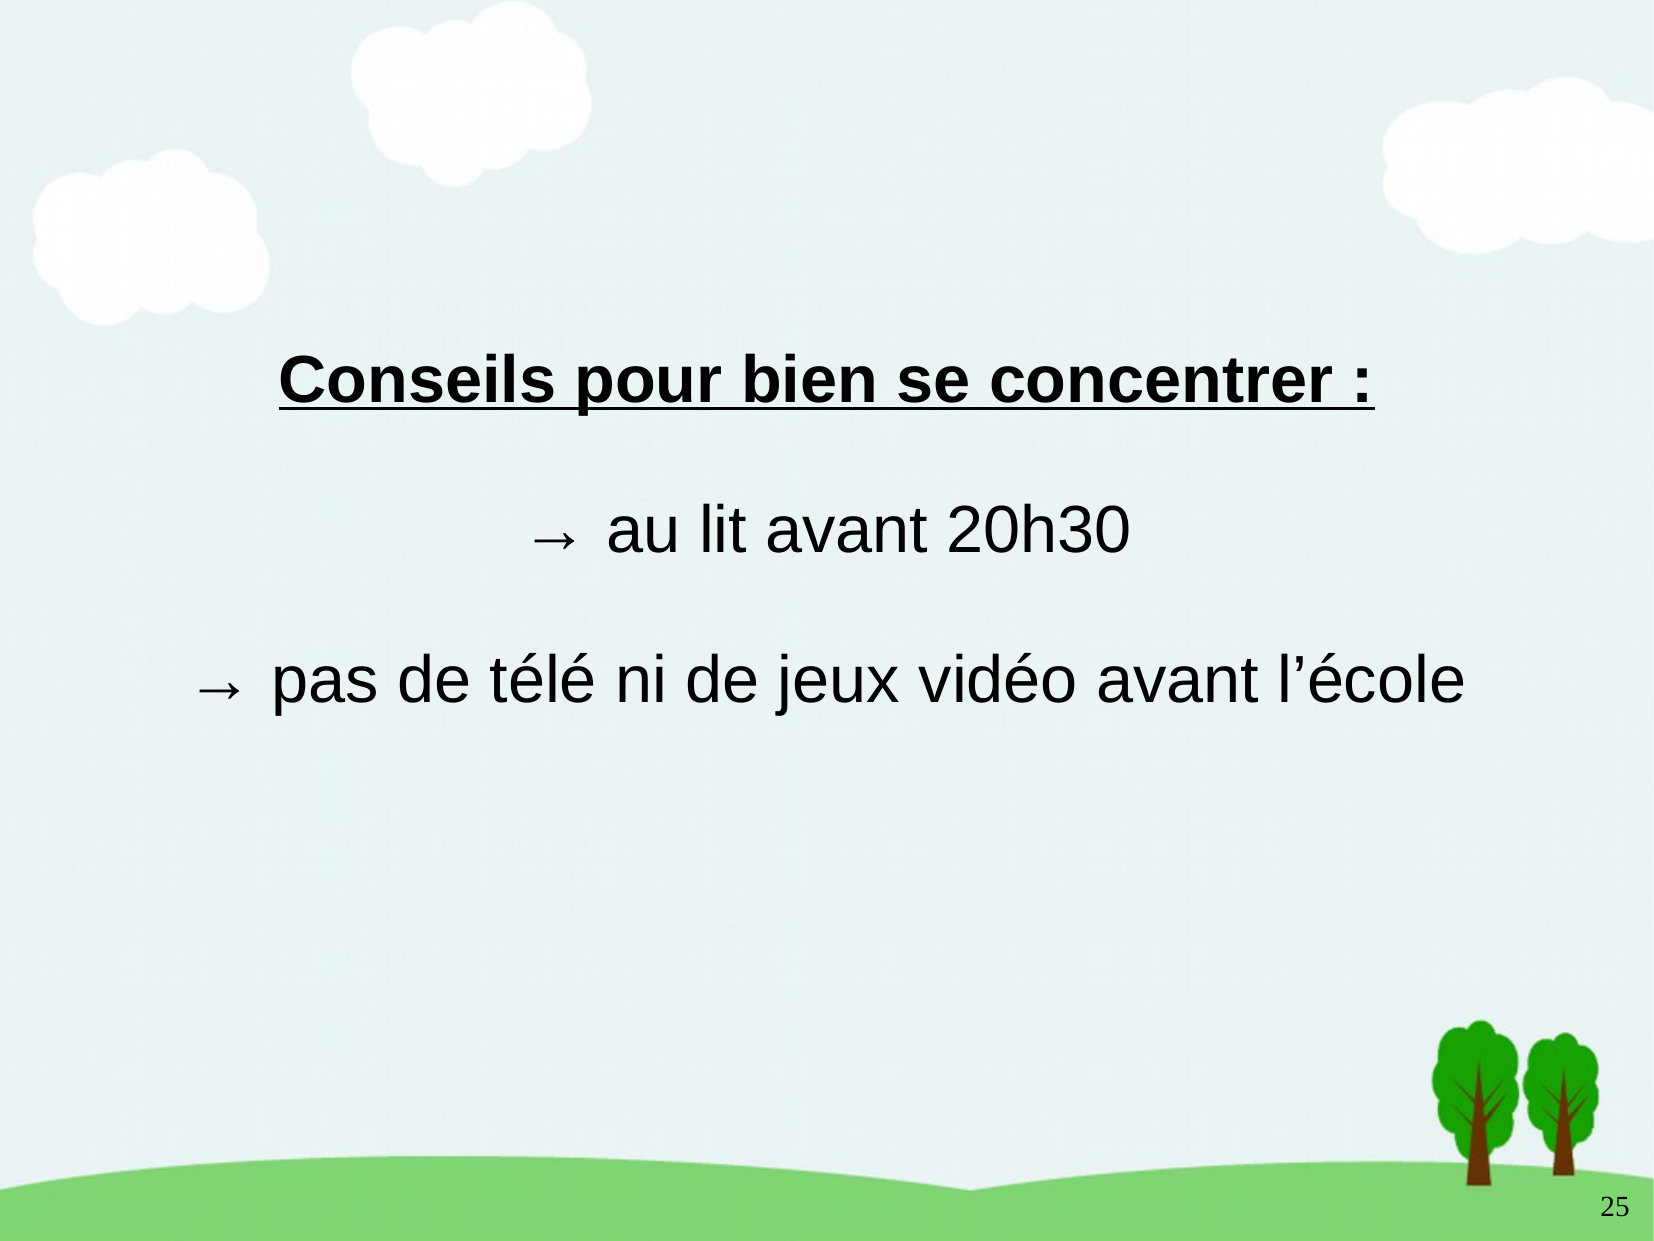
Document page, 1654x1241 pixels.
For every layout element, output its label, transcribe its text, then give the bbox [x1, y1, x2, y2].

picture [0, 0, 1654, 1241]
subtitle Conseils pour bien se concentrer : → au lit avant 20h30 → pas de télé ni de jeux vidéo avant l’école [82, 49, 1571, 1010]
